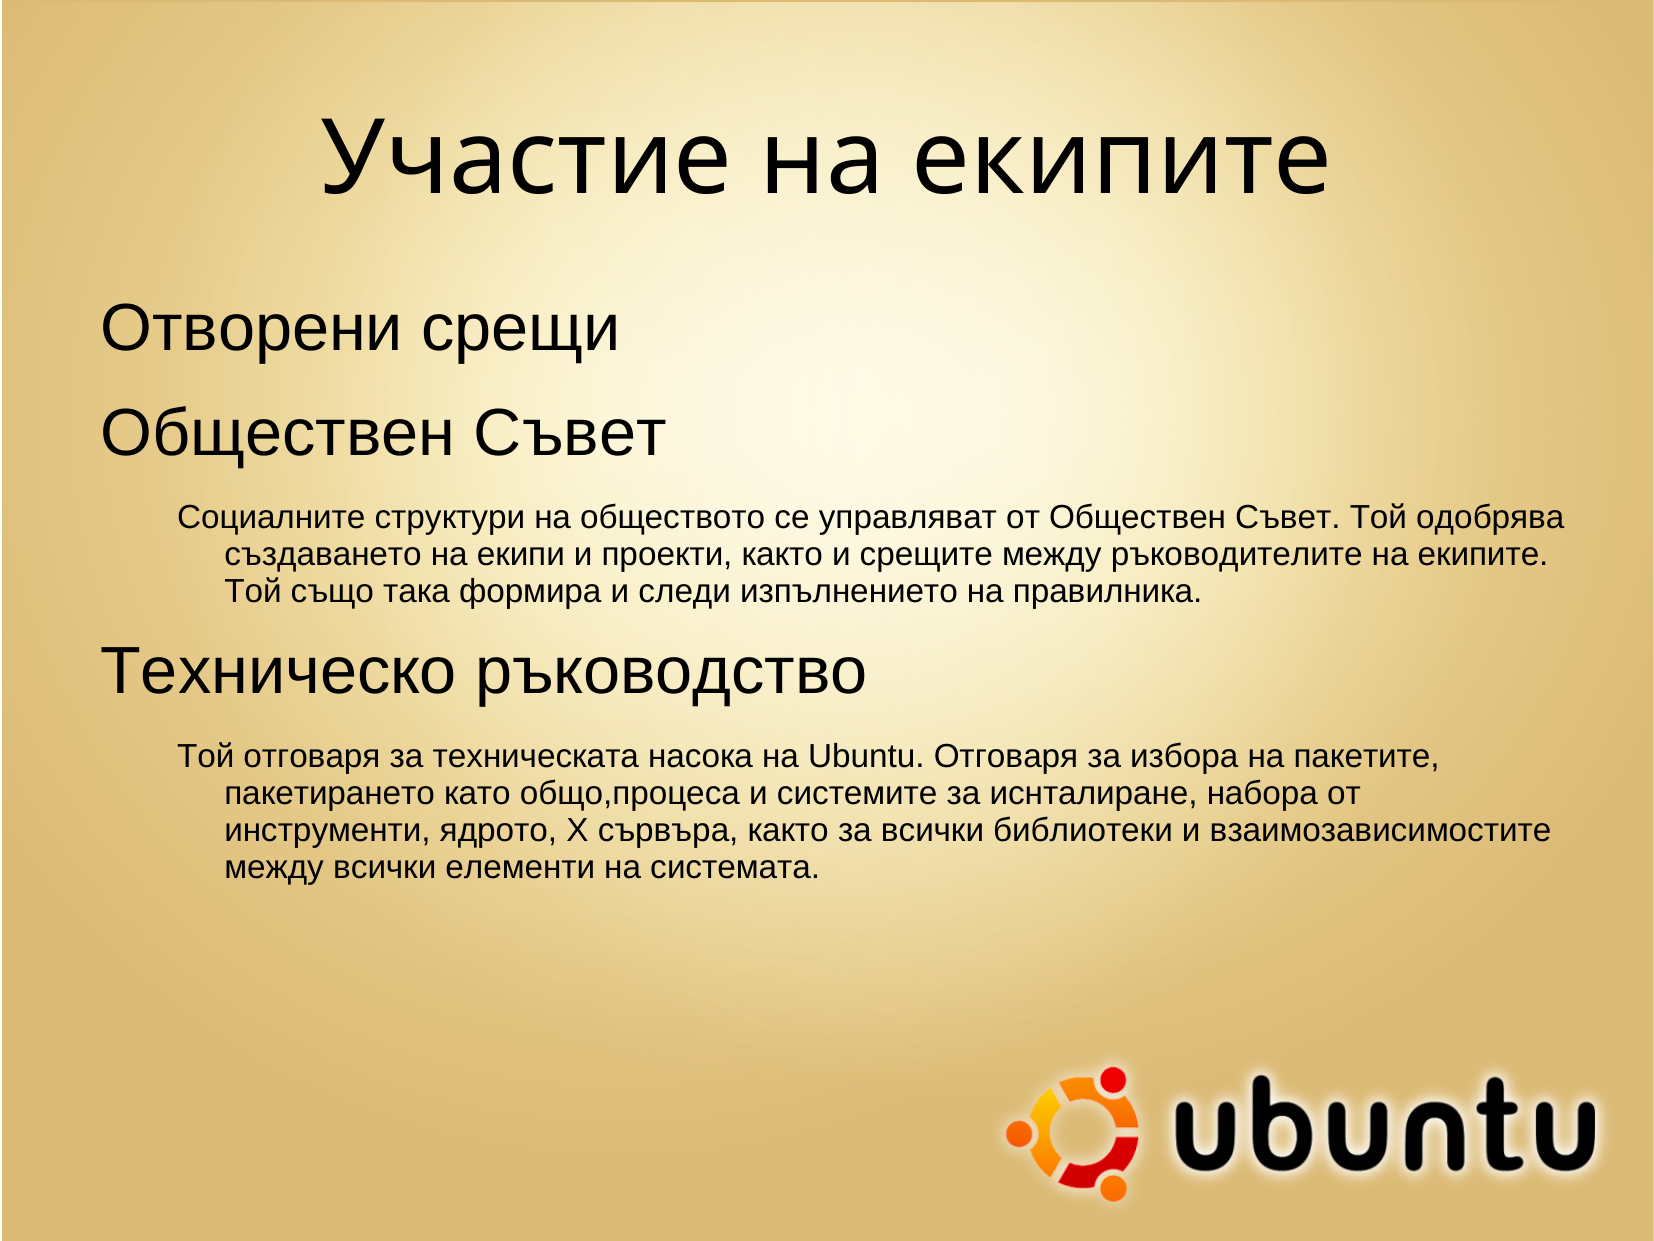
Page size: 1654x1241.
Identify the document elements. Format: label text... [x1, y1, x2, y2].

title Участие на екипите [82, 49, 1571, 257]
picture [2, 0, 1654, 1241]
list Отворени срещи Обществен Съвет Социалните структури на обществото се управляват от Обществен Съвет. Той одобрява създаването на екипи и проекти, както и срещите между ръководителите на екипите. Той също така формира и следи изпълнението на правилника. Техническо ръководство Той отговаря за техническата насока на Ubuntu. Отговаря за избора на пакетите, пакетирането като общо,процеса и системите за иснталиране, набора от инструменти, ядрото, X сървъра, както за всички библиотеки и взаимозависимостите между всички елементи на системата. [82, 290, 1571, 1109]
